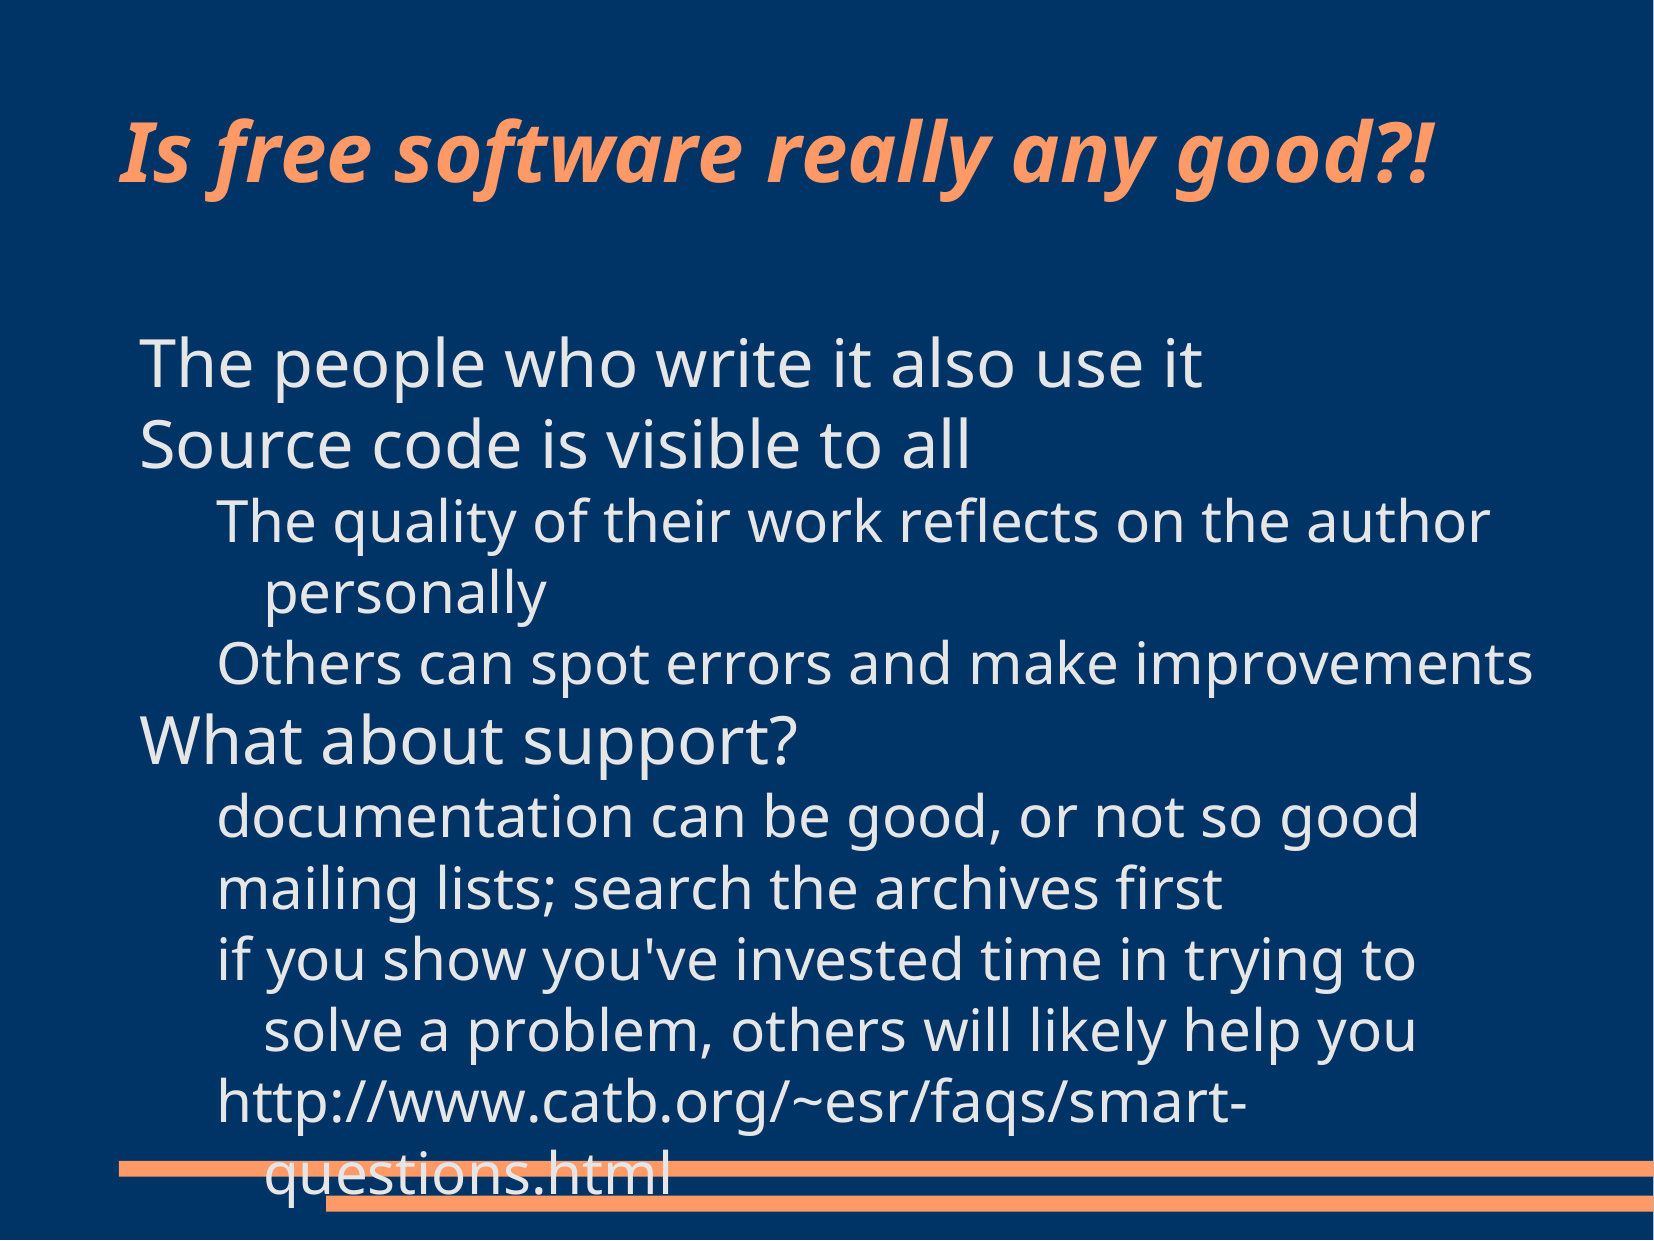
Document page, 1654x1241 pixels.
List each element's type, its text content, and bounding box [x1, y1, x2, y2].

title Is free software really any good?! [121, 46, 1534, 254]
list The people who write it also use it Source code is visible to all The quality of their work reflects on the author personally Others can spot errors and make improvements What about support? documentation can be good, or not so good mailing lists; search the archives first if you show you've invested time in trying to solve a problem, others will likely help you http://www.catb.org/~esr/faqs/smart-questions.html [121, 322, 1561, 1132]
